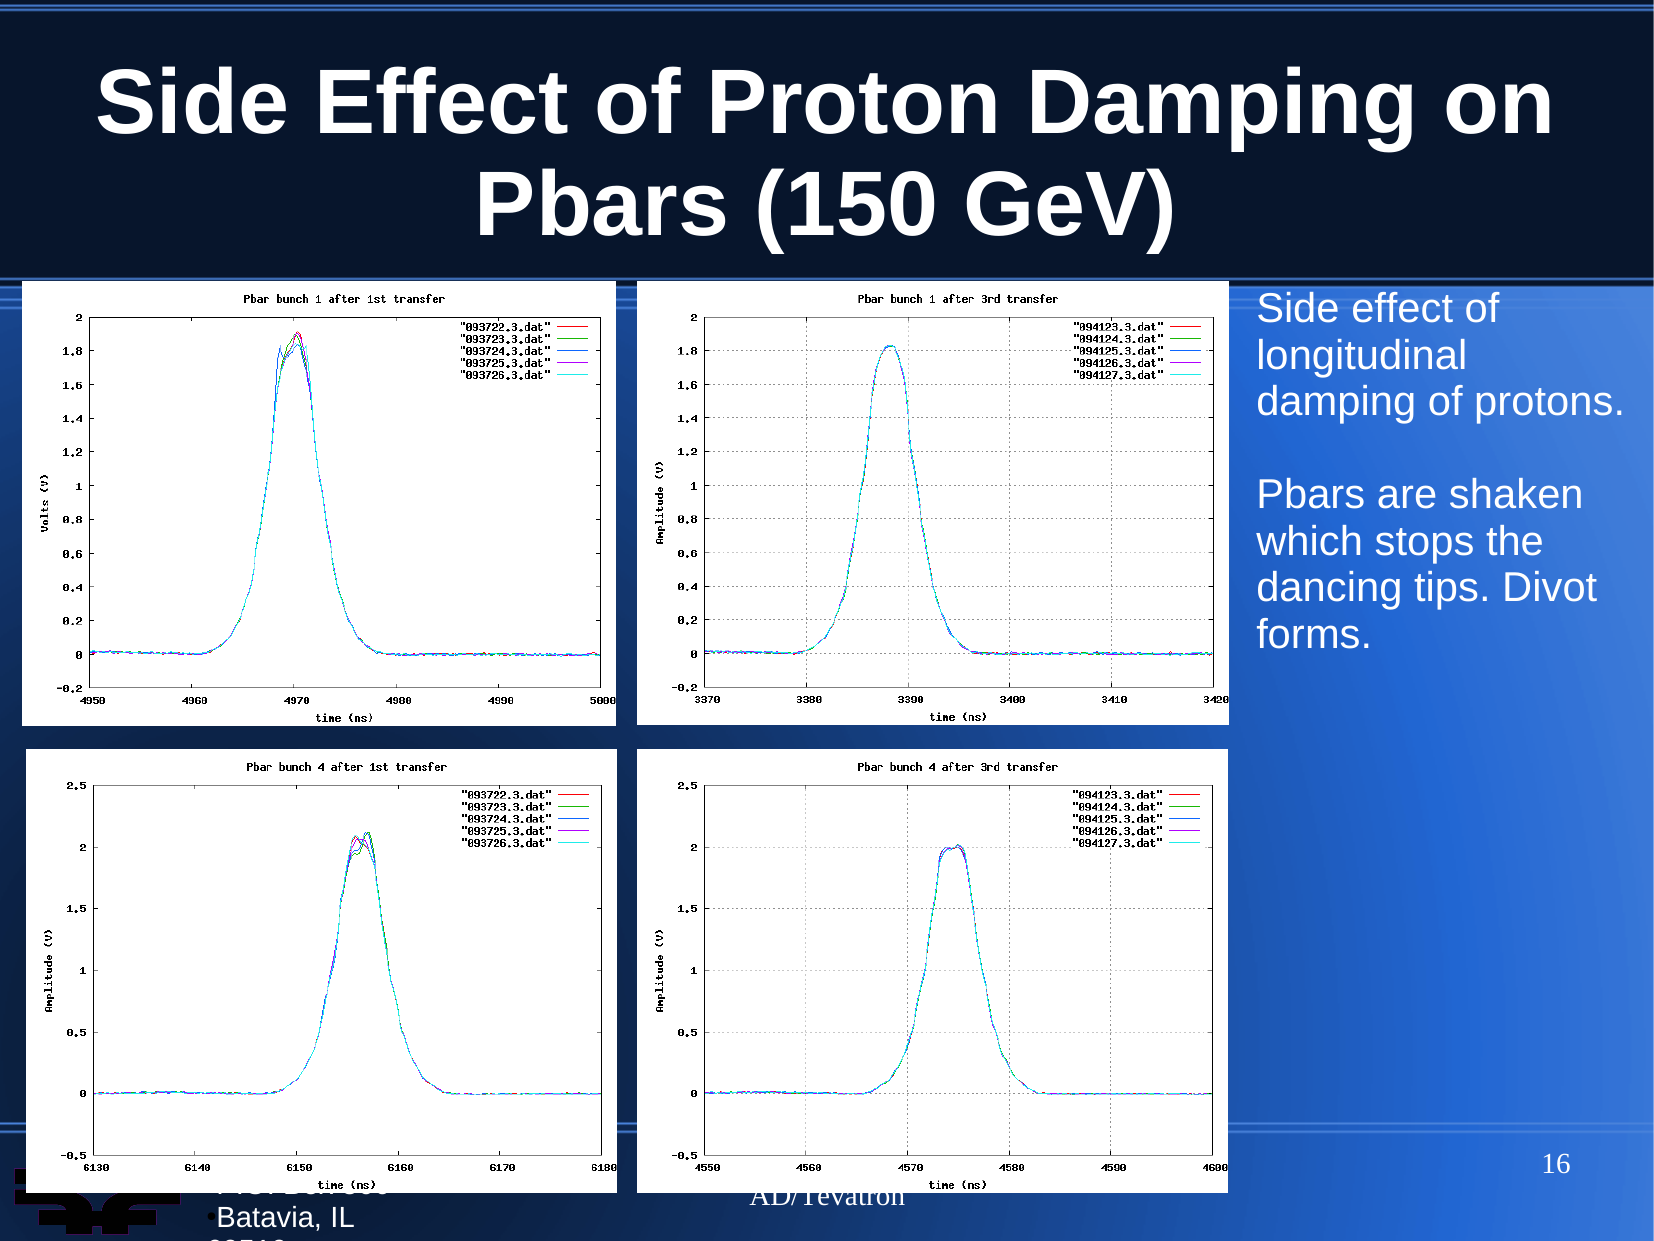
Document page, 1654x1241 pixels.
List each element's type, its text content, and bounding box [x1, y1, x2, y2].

text_box Side effect of longitudinal damping of protons. Pbars are shaken which stops the dancing tips. Divot forms. [1256, 285, 1628, 657]
title Side Effect of Proton Damping on Pbars (150 GeV) [82, 49, 1571, 257]
picture [0, 0, 1654, 1241]
